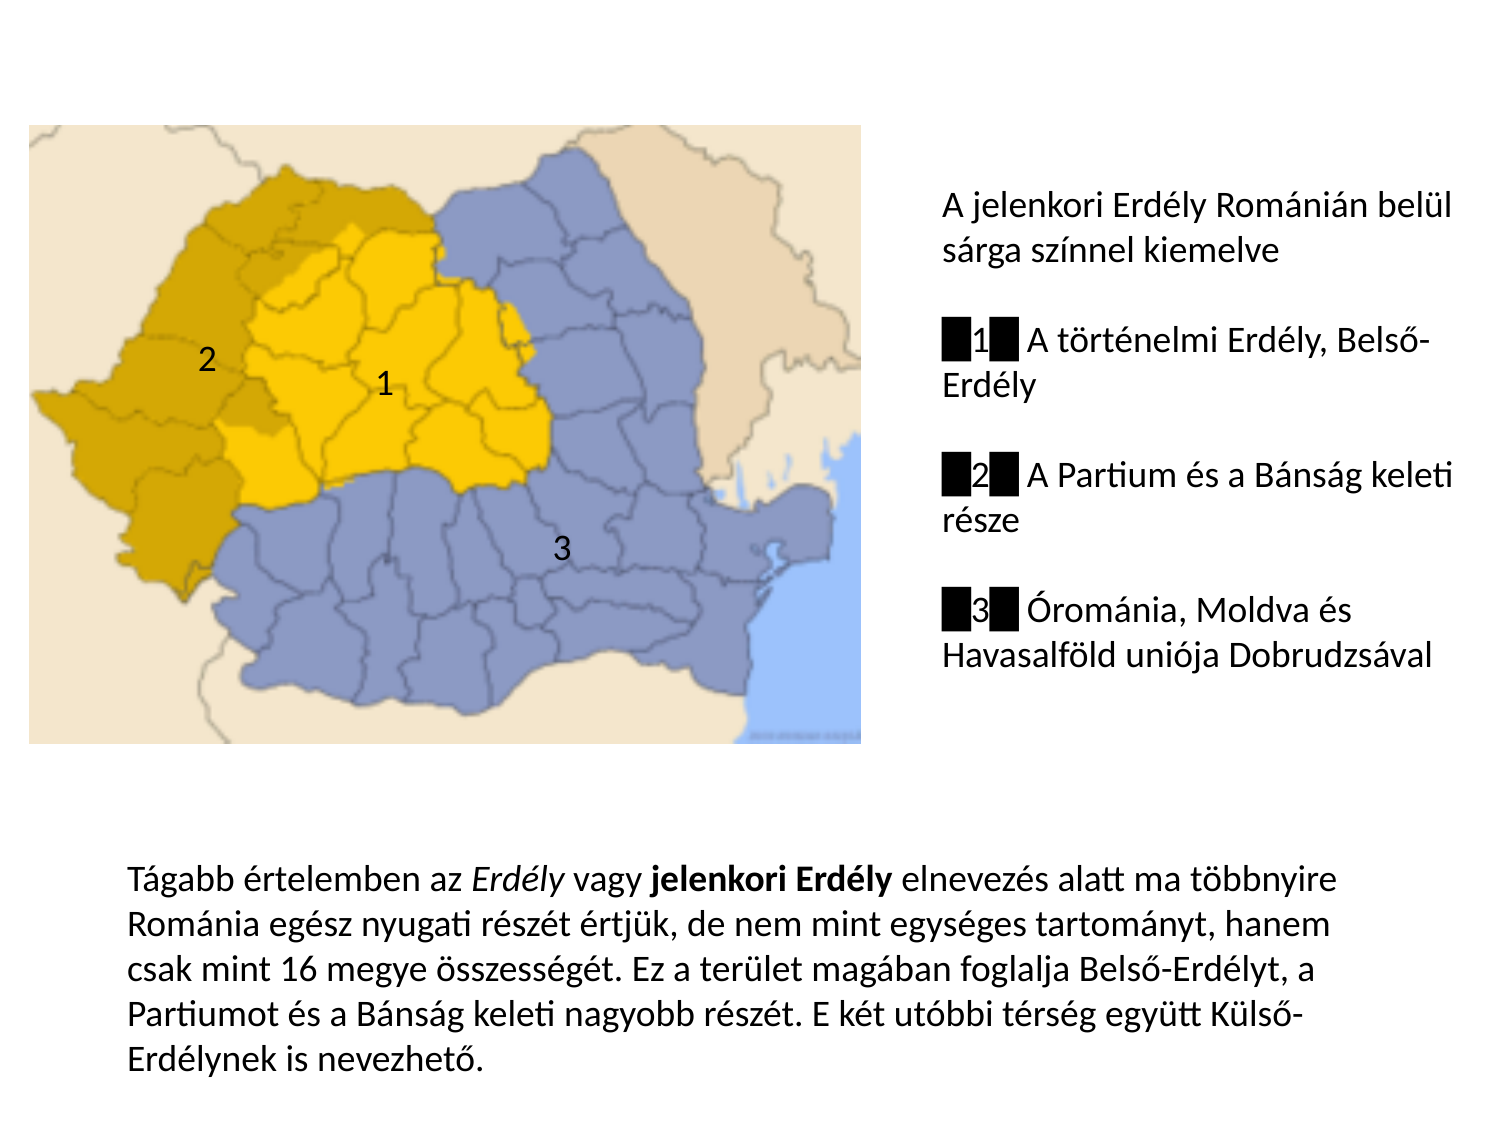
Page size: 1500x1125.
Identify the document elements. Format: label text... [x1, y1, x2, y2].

text_box A jelenkori Erdély Románián belül sárga színnel kiemelve █1█ A történelmi Erdély, Belső-Erdély █2█ A Partium és a Bánság keleti része █3█ Órománia, Moldva és Havasalföld uniója Dobrudzsával [927, 172, 1471, 688]
text_box 2 [183, 326, 231, 387]
text_box 3 [537, 515, 621, 576]
text_box 1 [360, 349, 420, 411]
text_box Tágabb értelemben az Erdély vagy jelenkori Erdély elnevezés alatt ma többnyire Románia egész nyugati részét értjük, de nem mint egységes tartományt, hanem csak mint 16 megye összességét. Ez a terület magában foglalja Belső-Erdélyt, a Partiumot és a Bánság keleti nagyobb részét. E két utóbbi térség együtt Külső-Erdélynek is nevezhető. [112, 846, 1412, 1089]
picture [29, 125, 861, 744]
